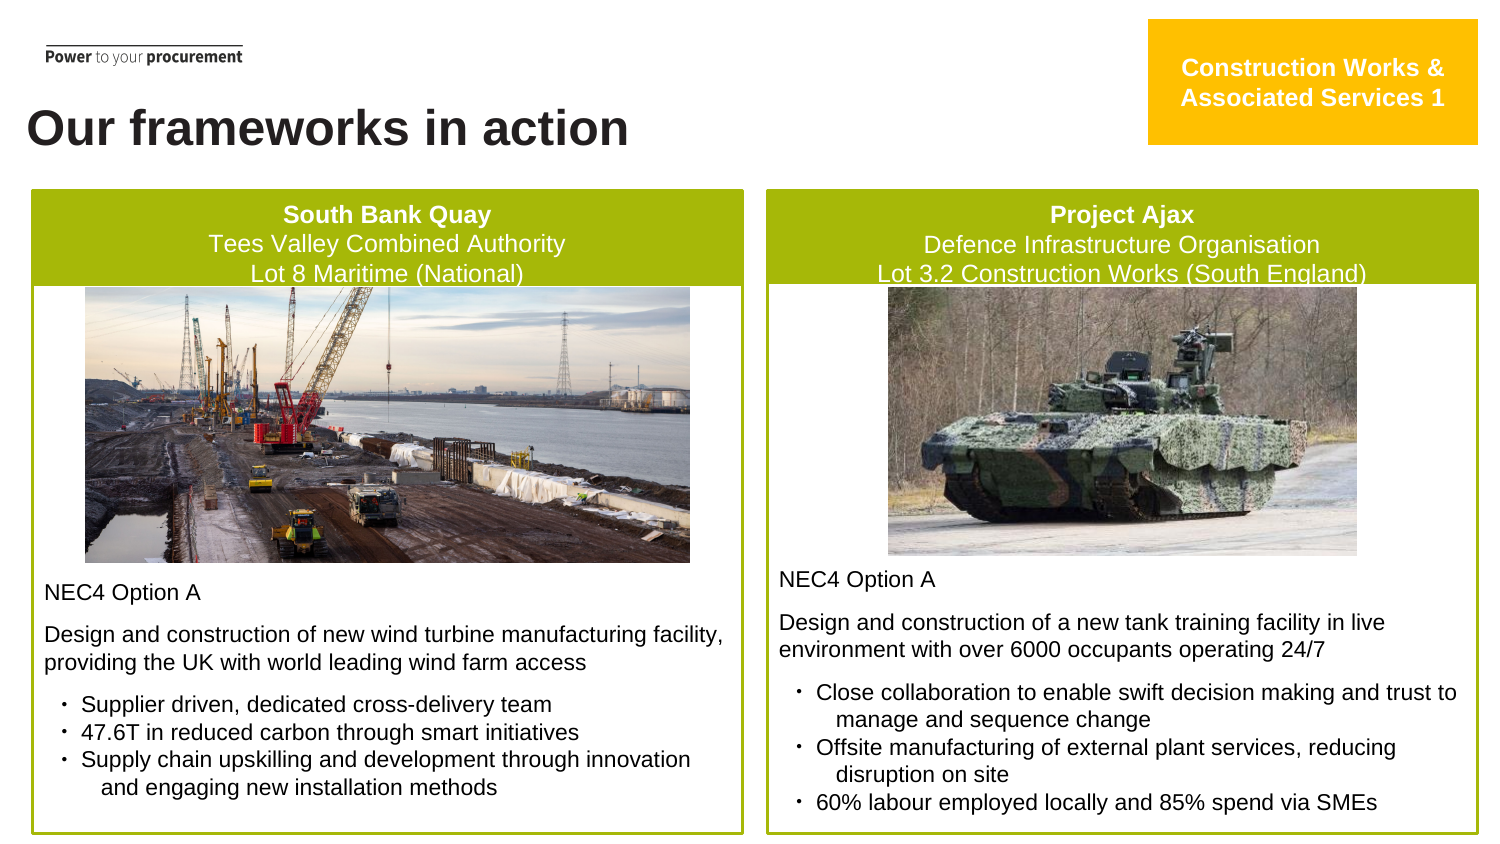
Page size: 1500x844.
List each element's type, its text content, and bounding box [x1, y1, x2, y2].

picture [888, 287, 1357, 556]
text_box Project Ajax Defence Infrastructure Organisation Lot 3.2 Construction Works (South England) [767, 191, 1478, 284]
text_box NEC4 Option A Design and construction of a new tank training facility in live environment with over 6000 occupants operating 24/7 Close collaboration to enable swift decision making and trust to manage and sequence change Offsite manufacturing of external plant services, reducing disruption on site 60% labour employed locally and 85% spend via SMEs [767, 527, 1478, 844]
text_box Construction Works & Associated Services 1 [1148, 19, 1478, 145]
text_box South Bank Quay Tees Valley Combined Authority Lot 8 Maritime (National) [32, 191, 743, 286]
text_box Our frameworks in action [24, 94, 1304, 199]
picture [85, 287, 690, 563]
text_box NEC4 Option A Design and construction of new wind turbine manufacturing facility, providing the UK with world leading wind farm access Supplier driven, dedicated cross-delivery team 47.6T in reduced carbon through smart initiatives Supply chain upskilling and development through innovation and engaging new installation methods [32, 551, 743, 826]
